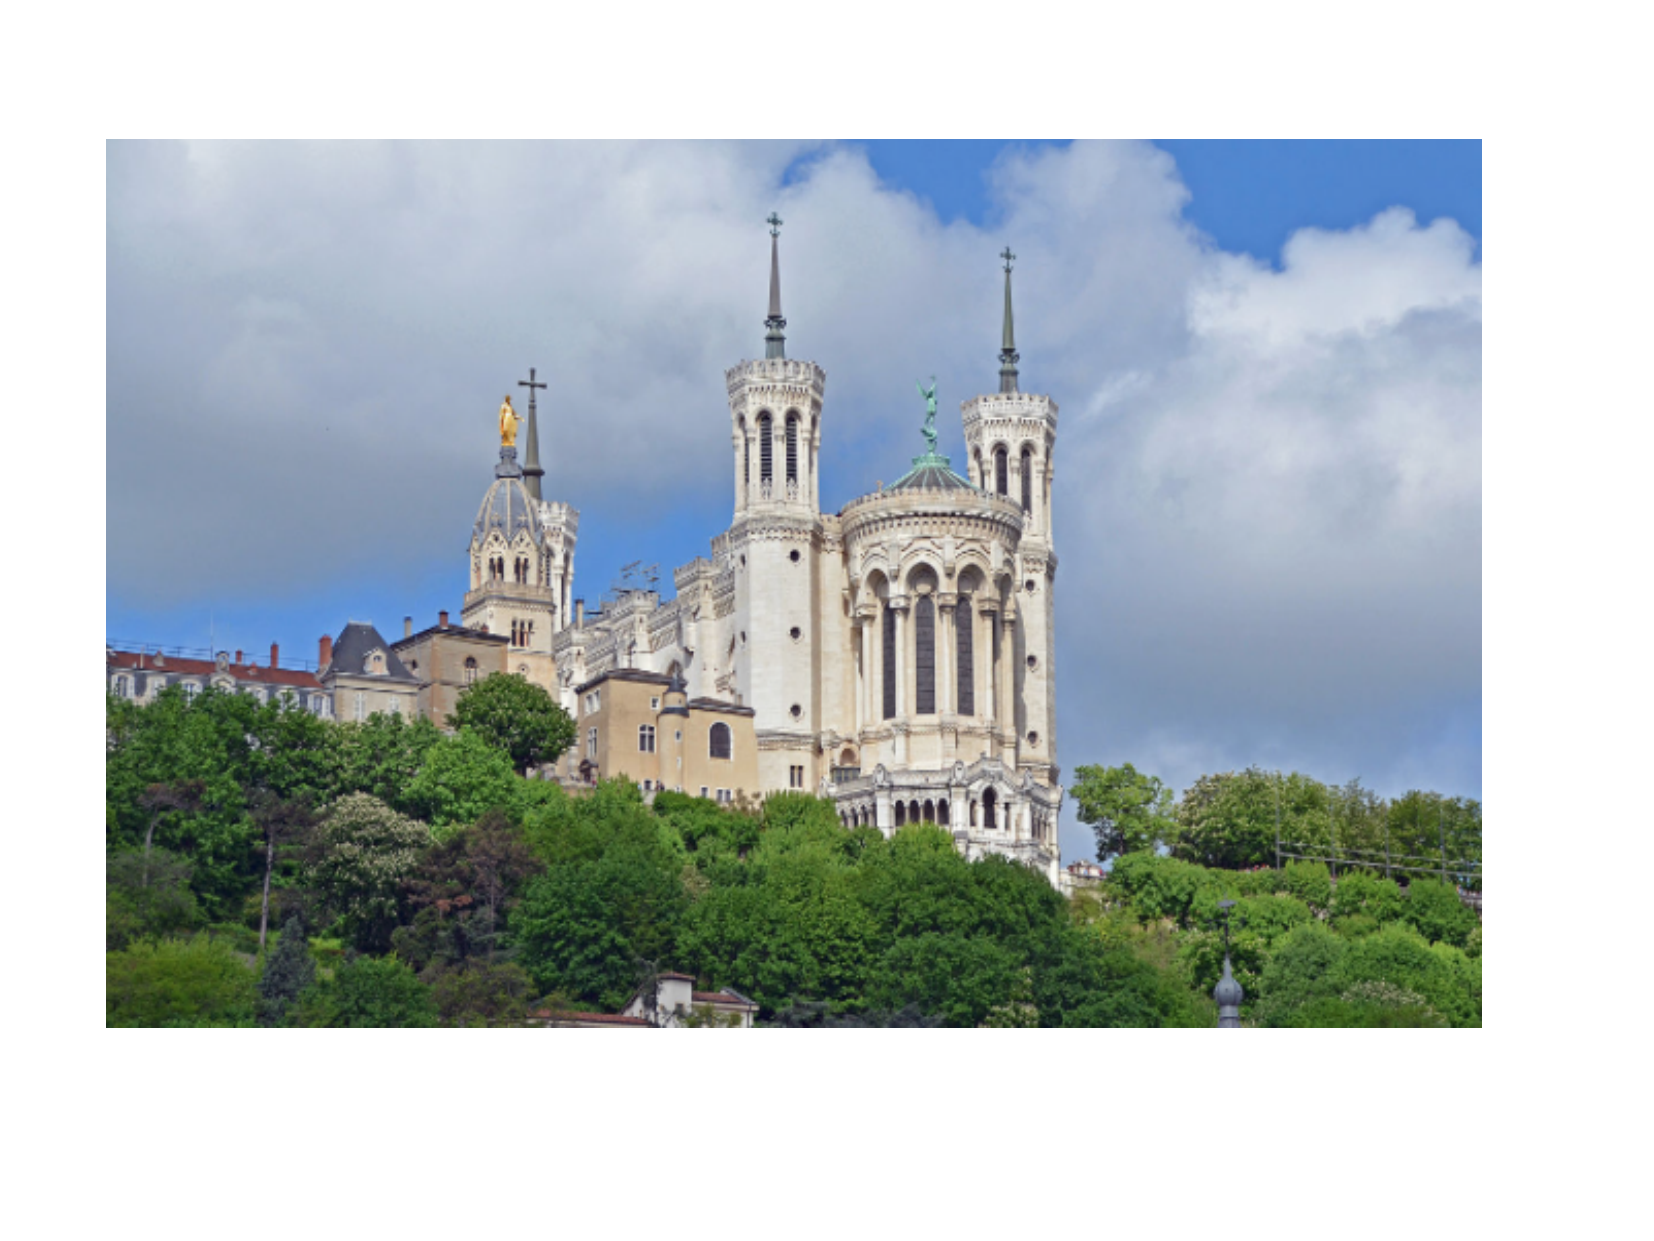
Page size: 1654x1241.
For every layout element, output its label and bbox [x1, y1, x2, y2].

picture [106, 139, 1482, 1028]
